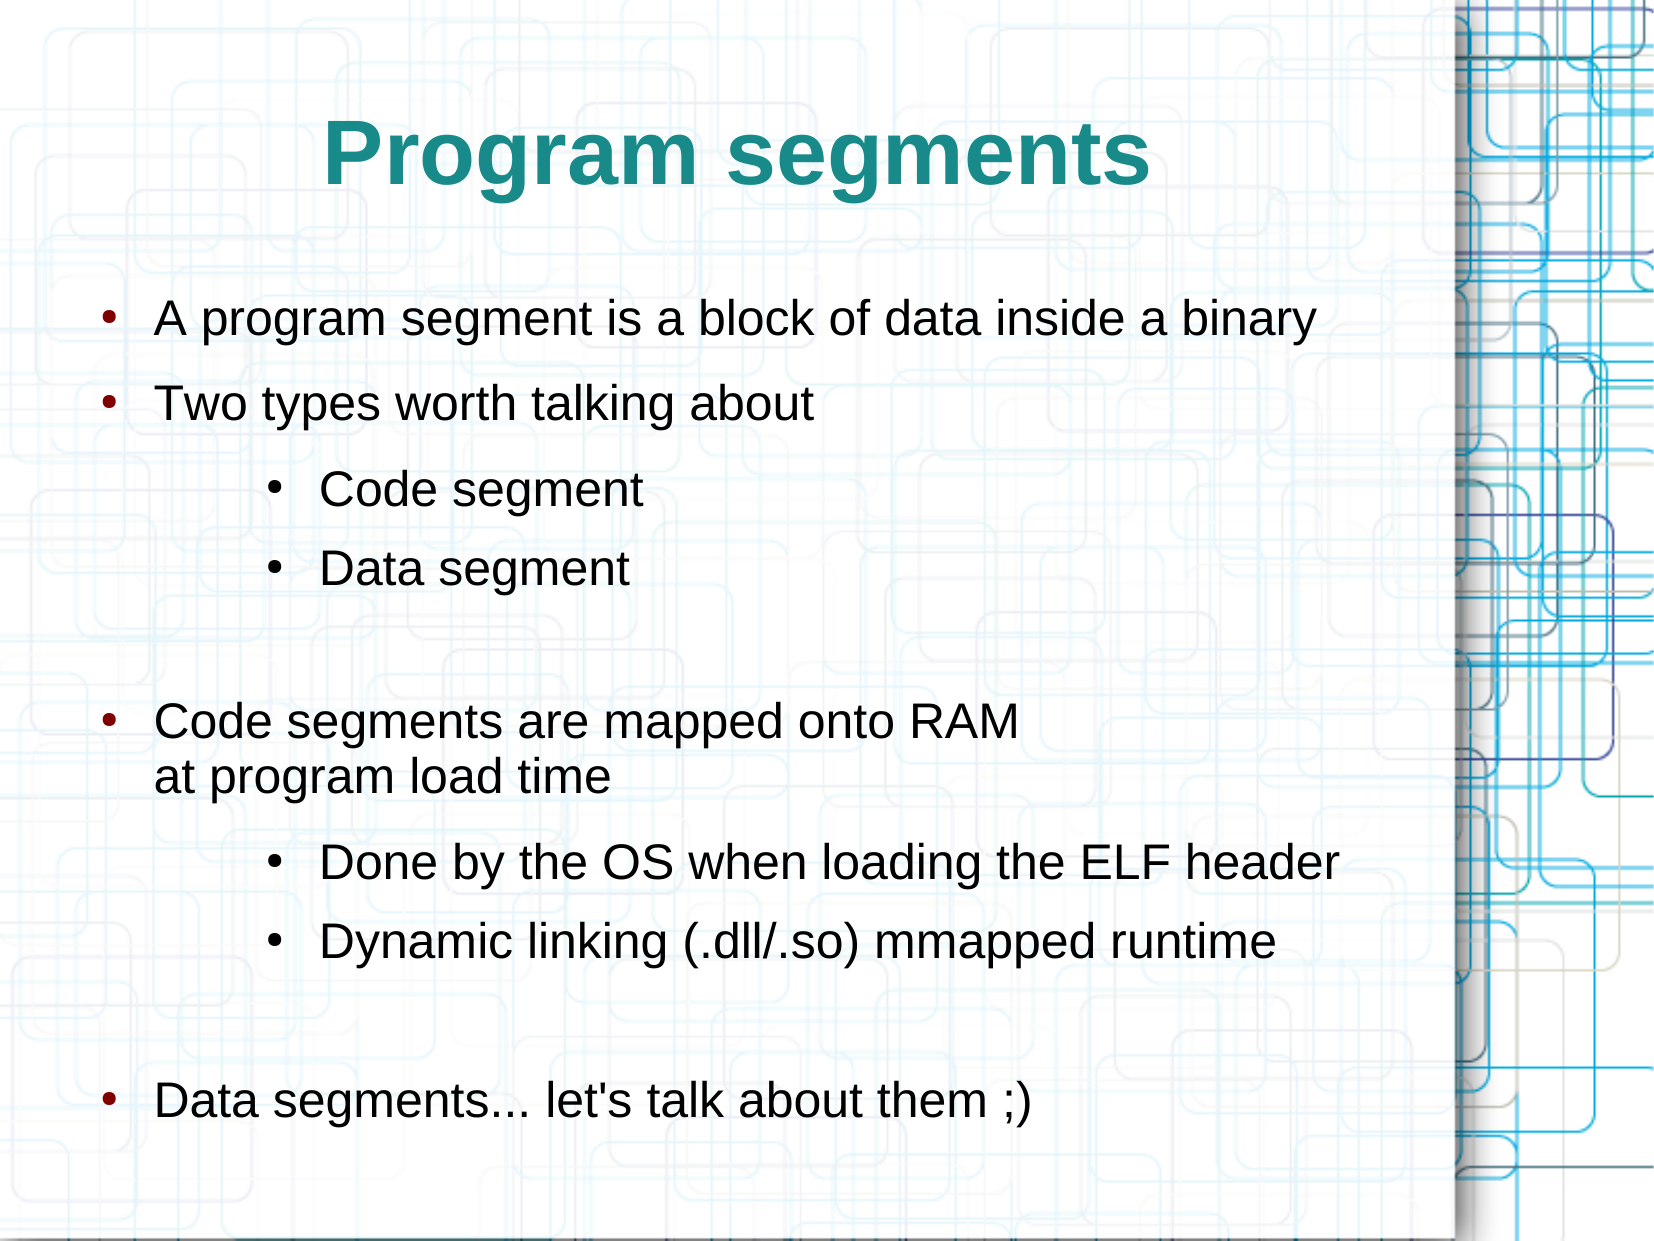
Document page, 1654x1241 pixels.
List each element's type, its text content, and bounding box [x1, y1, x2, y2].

picture [0, 0, 1654, 1241]
title Program segments [59, 49, 1418, 257]
list A program segment is a block of data inside a binary Two types worth talking about Code segment Data segment Code segments are mapped onto RAM at program load time Done by the OS when loading the ELF header Dynamic linking (.dll/.so) mmapped runtime Data segments... let's talk about them ;) [82, 290, 1418, 1241]
